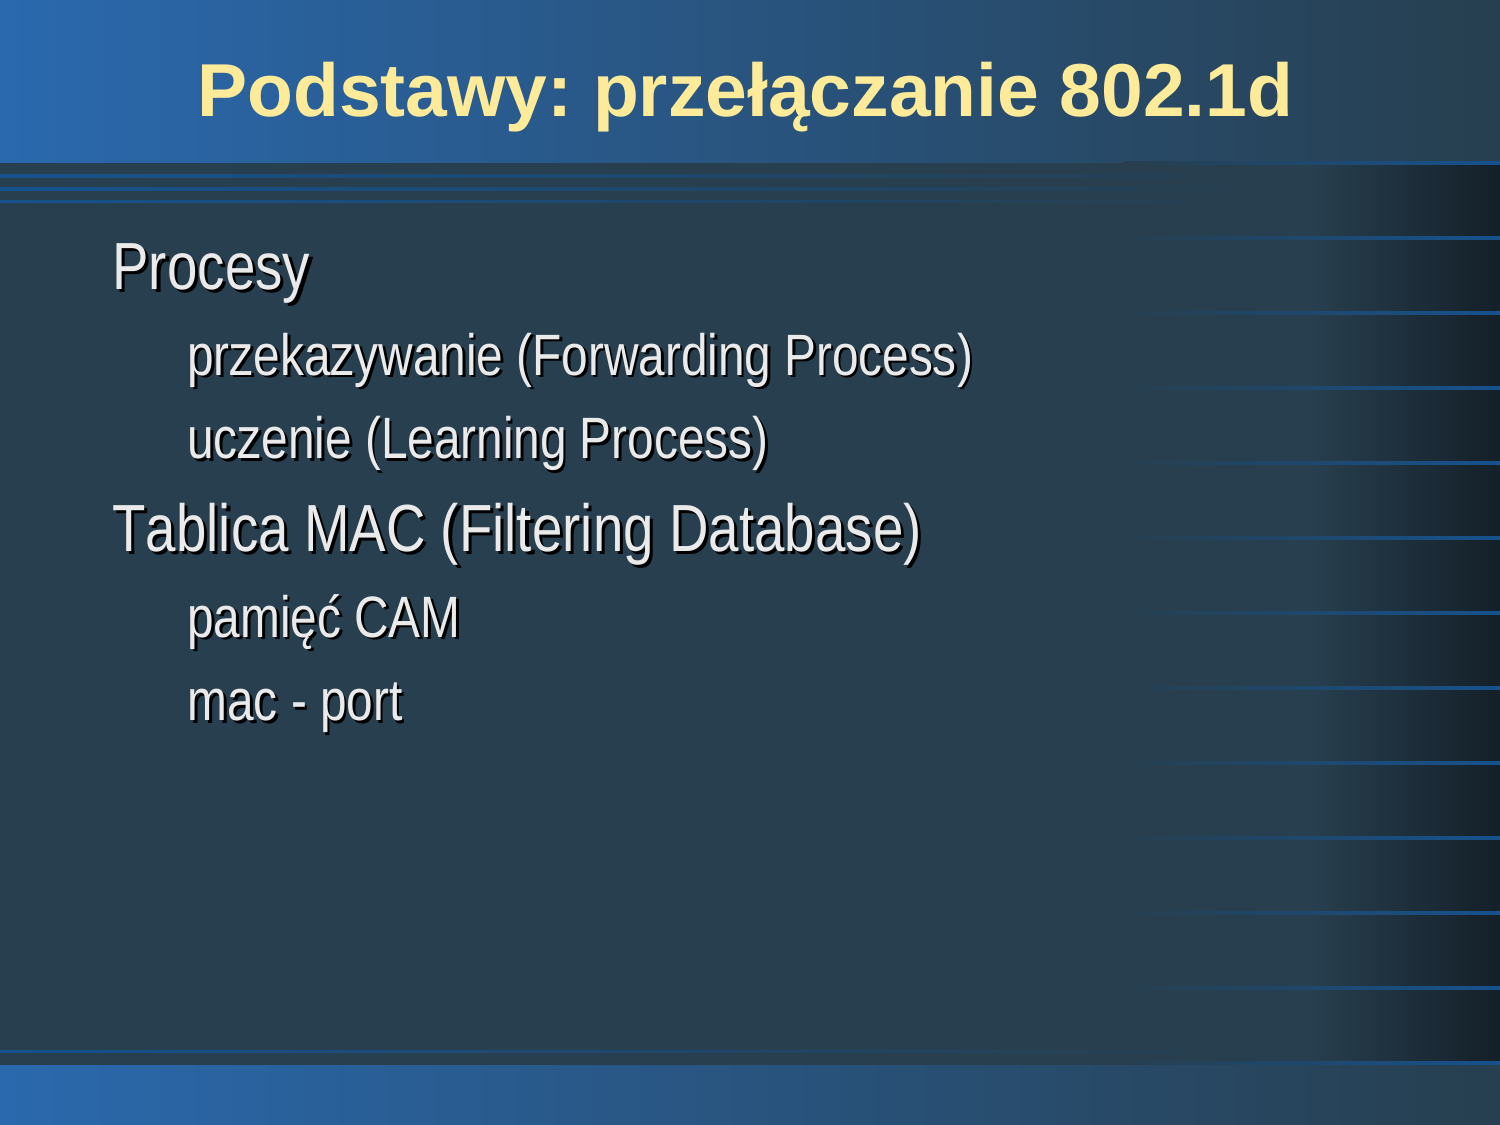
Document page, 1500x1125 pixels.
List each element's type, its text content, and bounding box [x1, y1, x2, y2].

list Procesy przekazywanie (Forwarding Process) uczenie (Learning Process) Tablica MAC (Filtering Database) pamięć CAM mac - port [112, 224, 1388, 1038]
title Podstawy: przełączanie 802.1d [83, 24, 1409, 151]
